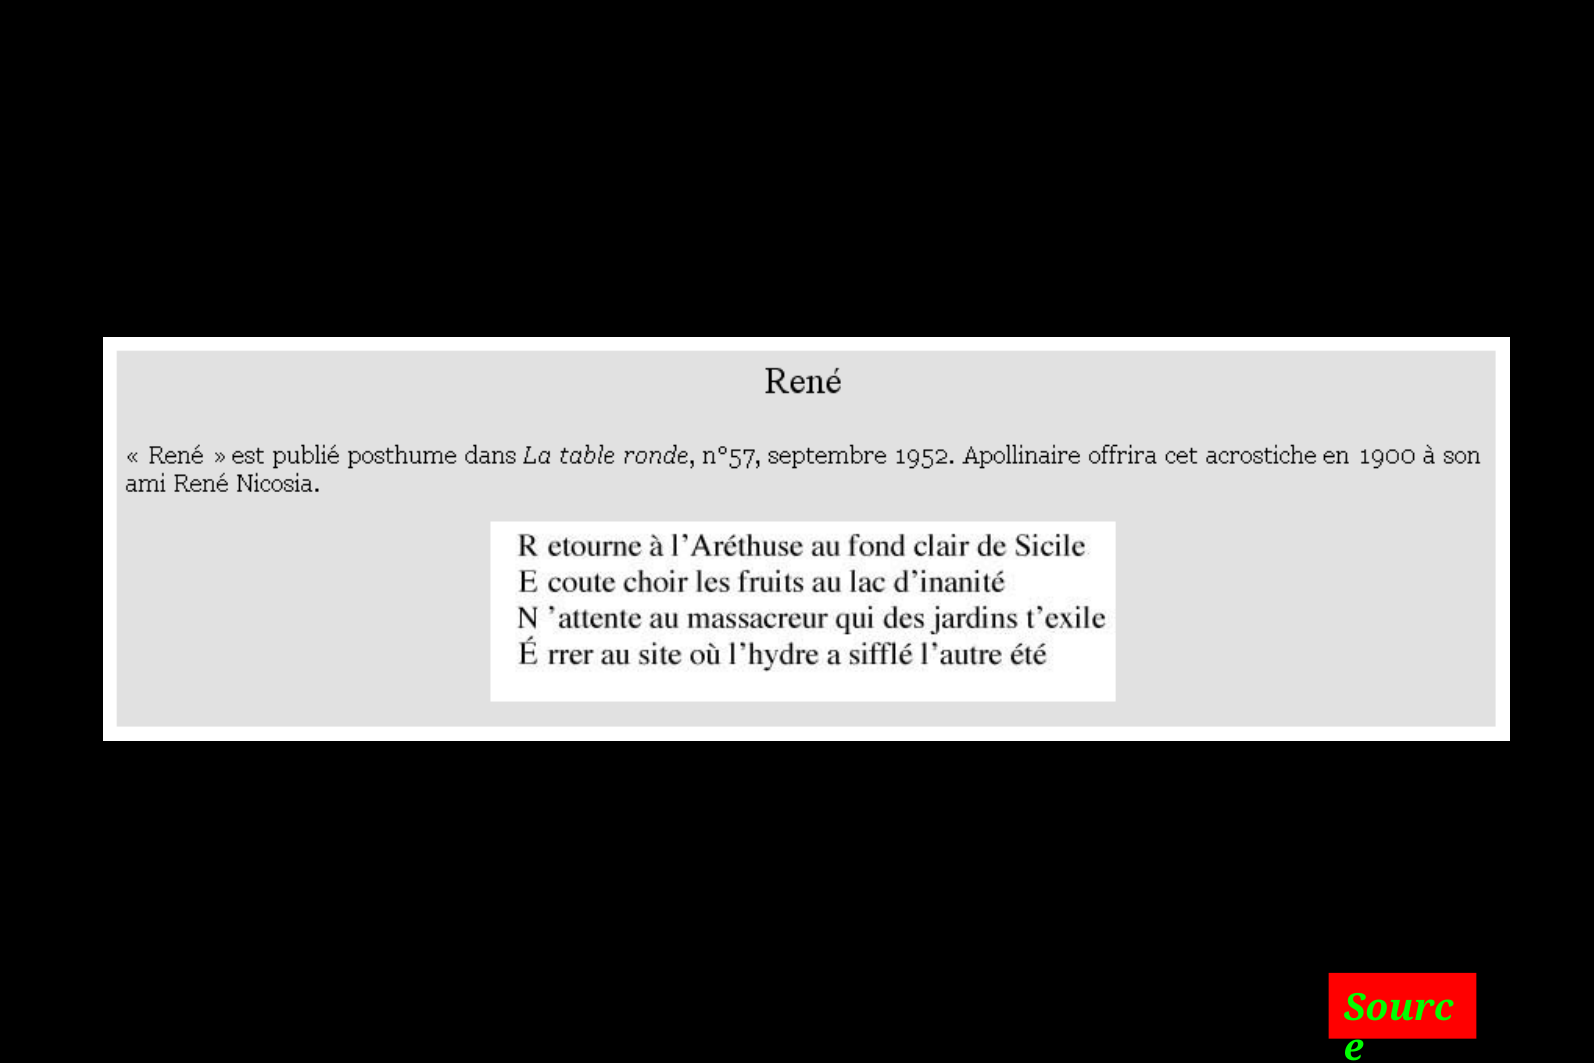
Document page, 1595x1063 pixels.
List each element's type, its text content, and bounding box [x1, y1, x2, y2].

text_box Source [1328, 972, 1477, 1034]
picture [103, 337, 1510, 741]
